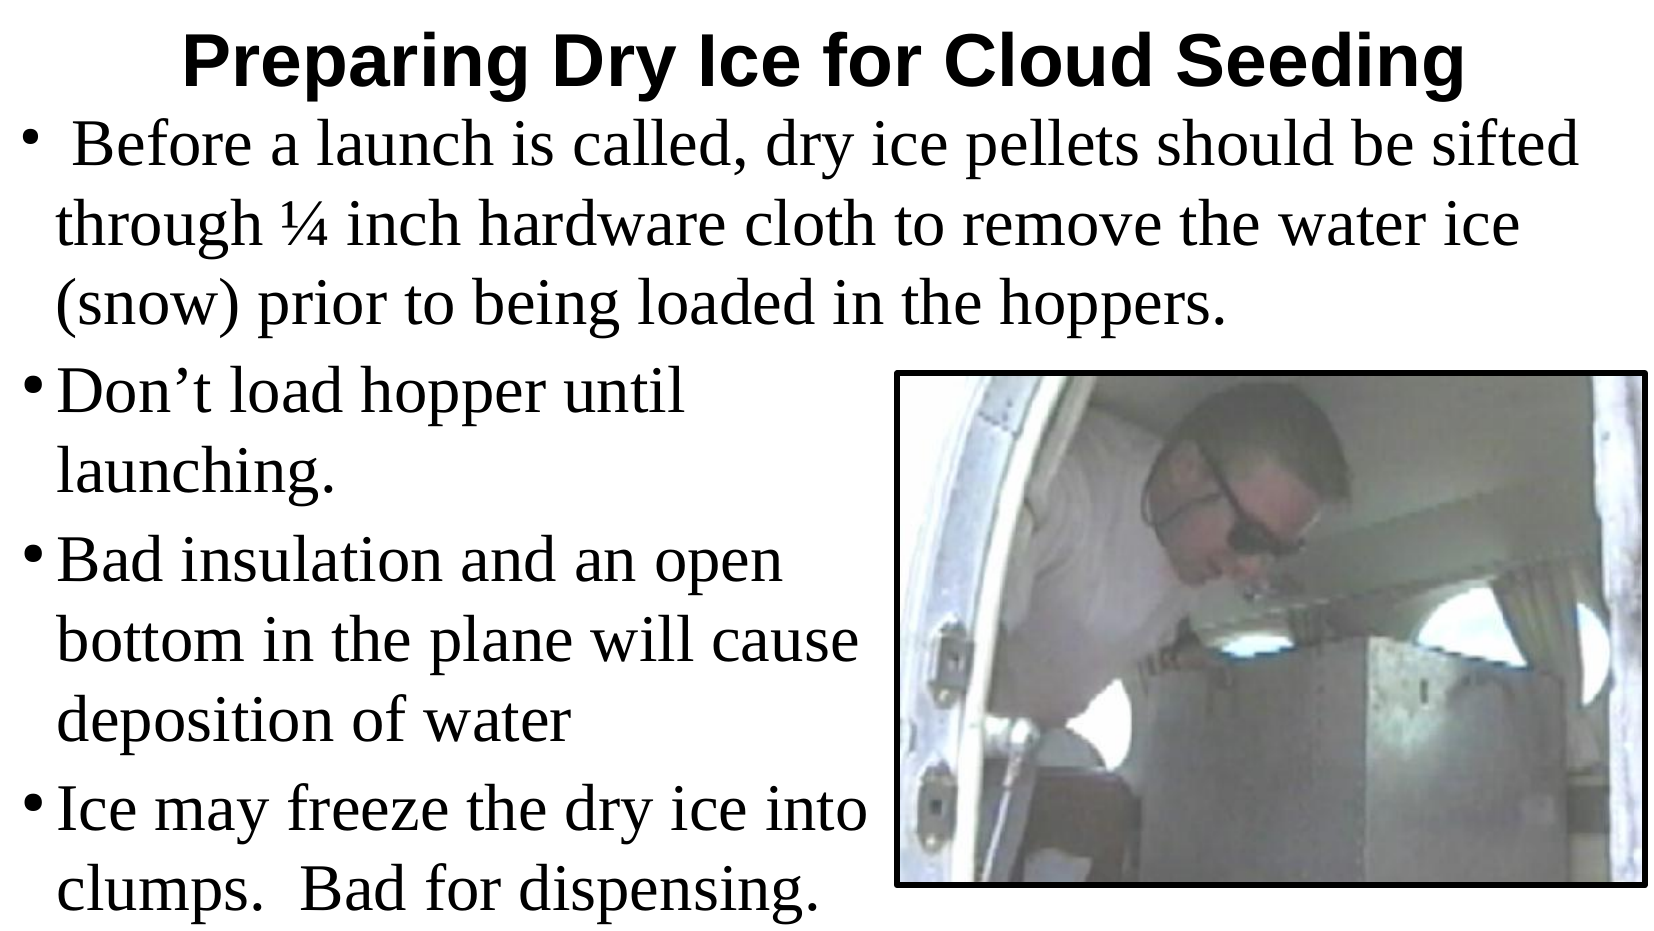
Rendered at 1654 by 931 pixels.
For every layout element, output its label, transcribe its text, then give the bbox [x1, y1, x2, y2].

picture [900, 376, 1642, 883]
text_box Before a launch is called, dry ice pellets should be sifted through ¼ inch hardware cloth to remove the water ice (snow) prior to being loaded in the hoppers. [0, 90, 1607, 346]
title Preparing Dry Ice for Cloud Seeding [0, 5, 1654, 107]
text_box Don’t load hopper until launching. Bad insulation and an open bottom in the plane will cause deposition of water Ice may freeze the dry ice into clumps. Bad for dispensing. [0, 338, 906, 931]
